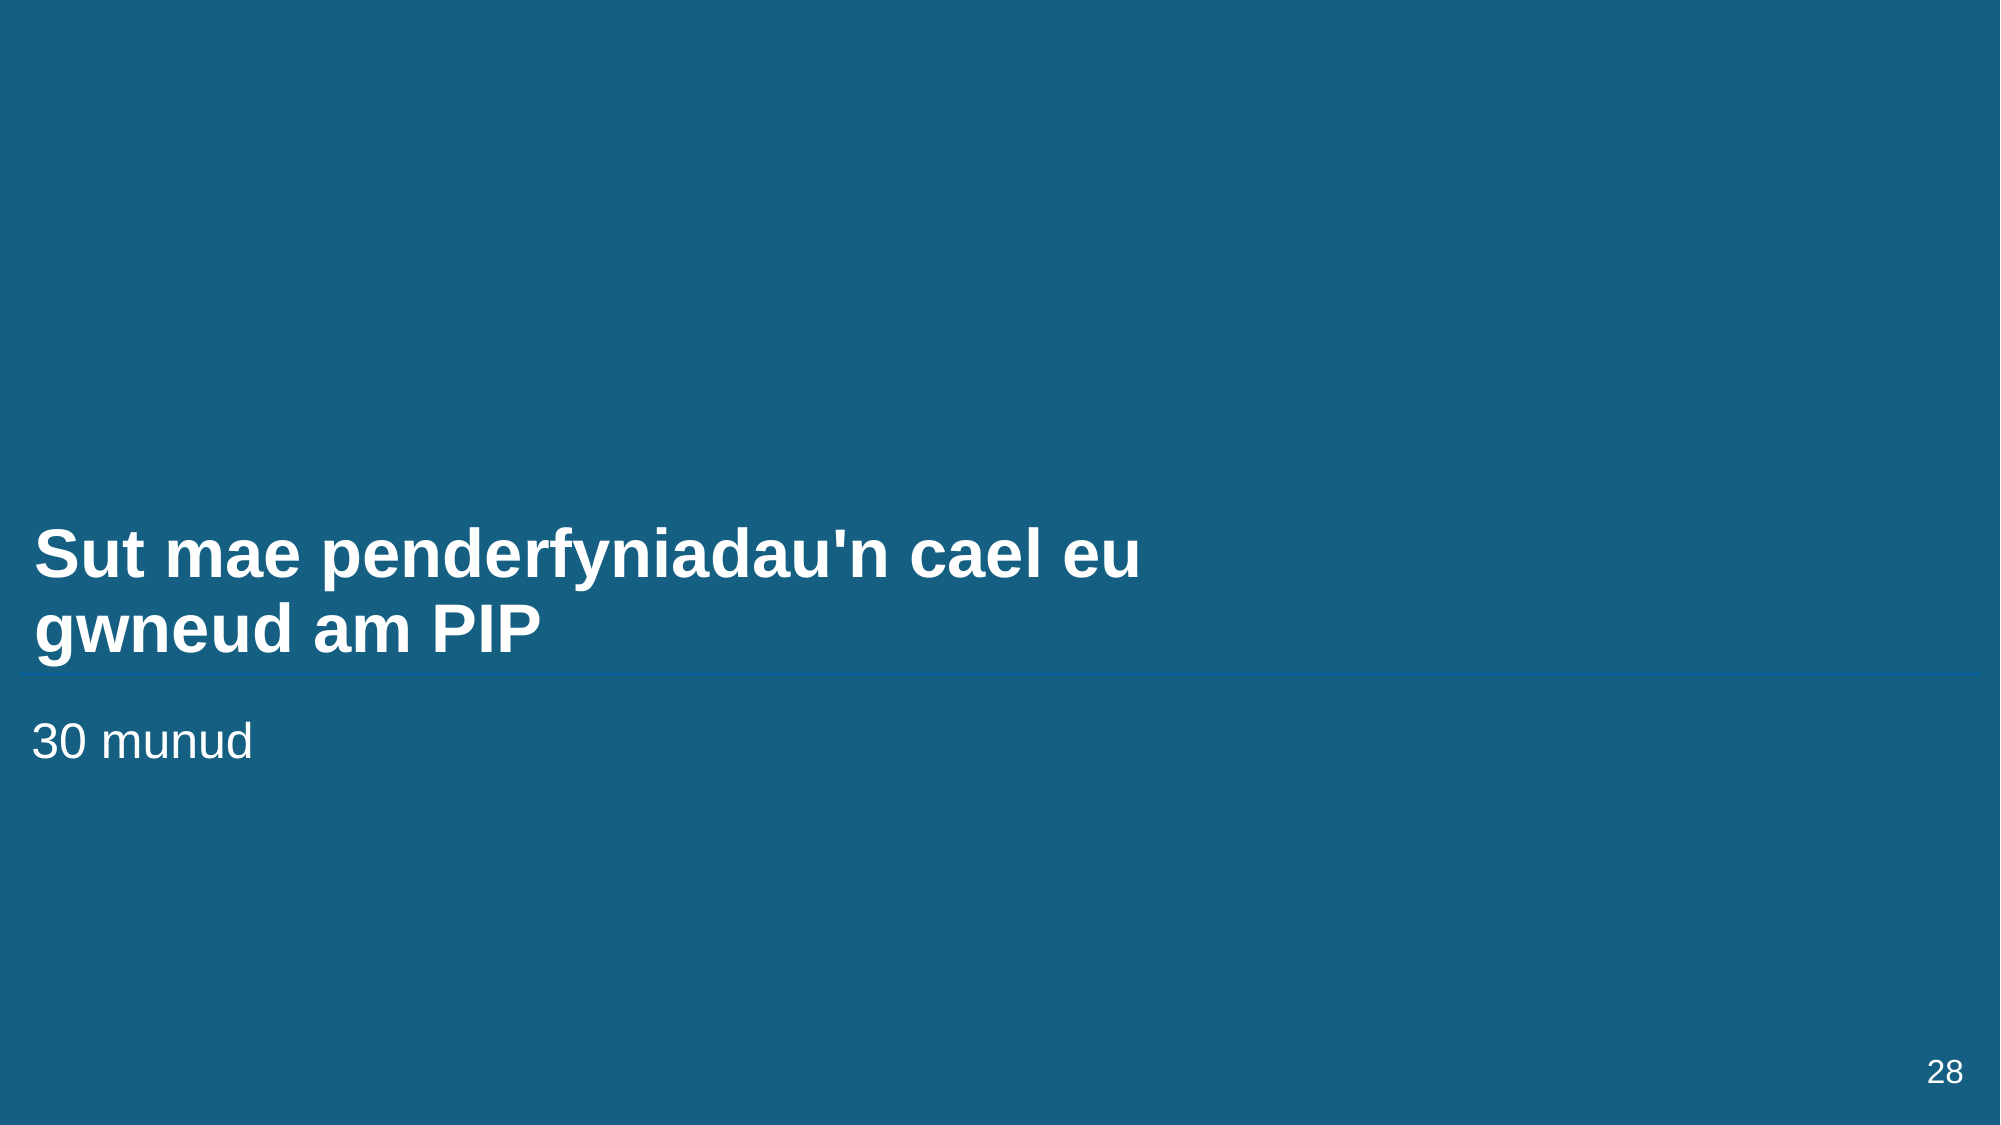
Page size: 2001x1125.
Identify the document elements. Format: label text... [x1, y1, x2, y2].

text_box 28 [1911, 1042, 1983, 1103]
text_box 30 munud [20, 694, 1313, 1073]
title Sut mae penderfyniadau'n cael eu gwneud am PIP [19, 208, 1429, 675]
